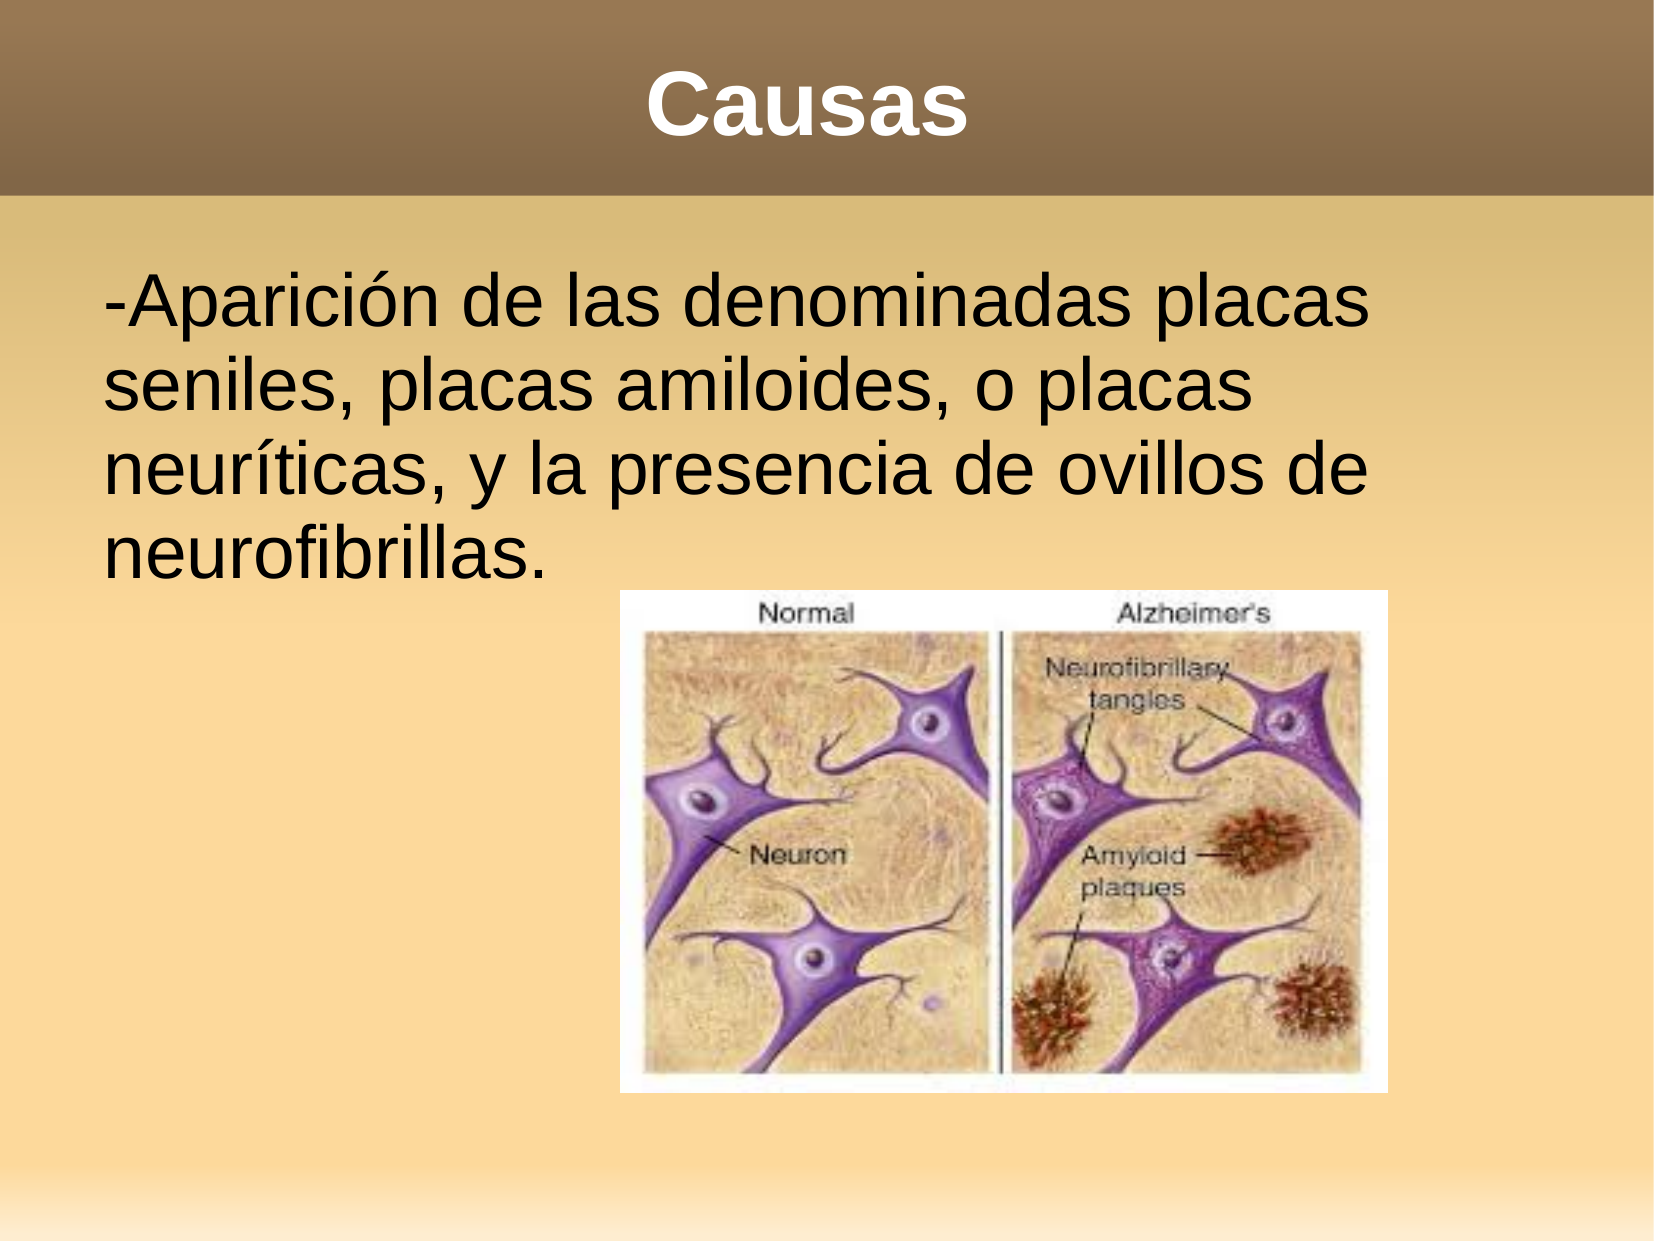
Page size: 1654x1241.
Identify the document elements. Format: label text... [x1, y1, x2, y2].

title Causas [76, 7, 1565, 200]
picture [0, 0, 1654, 1241]
text_box -Aparición de las denominadas placas seniles, placas amiloides, o placas neuríticas, y la presencia de ovillos de neurofibrillas. [88, 251, 1595, 1182]
